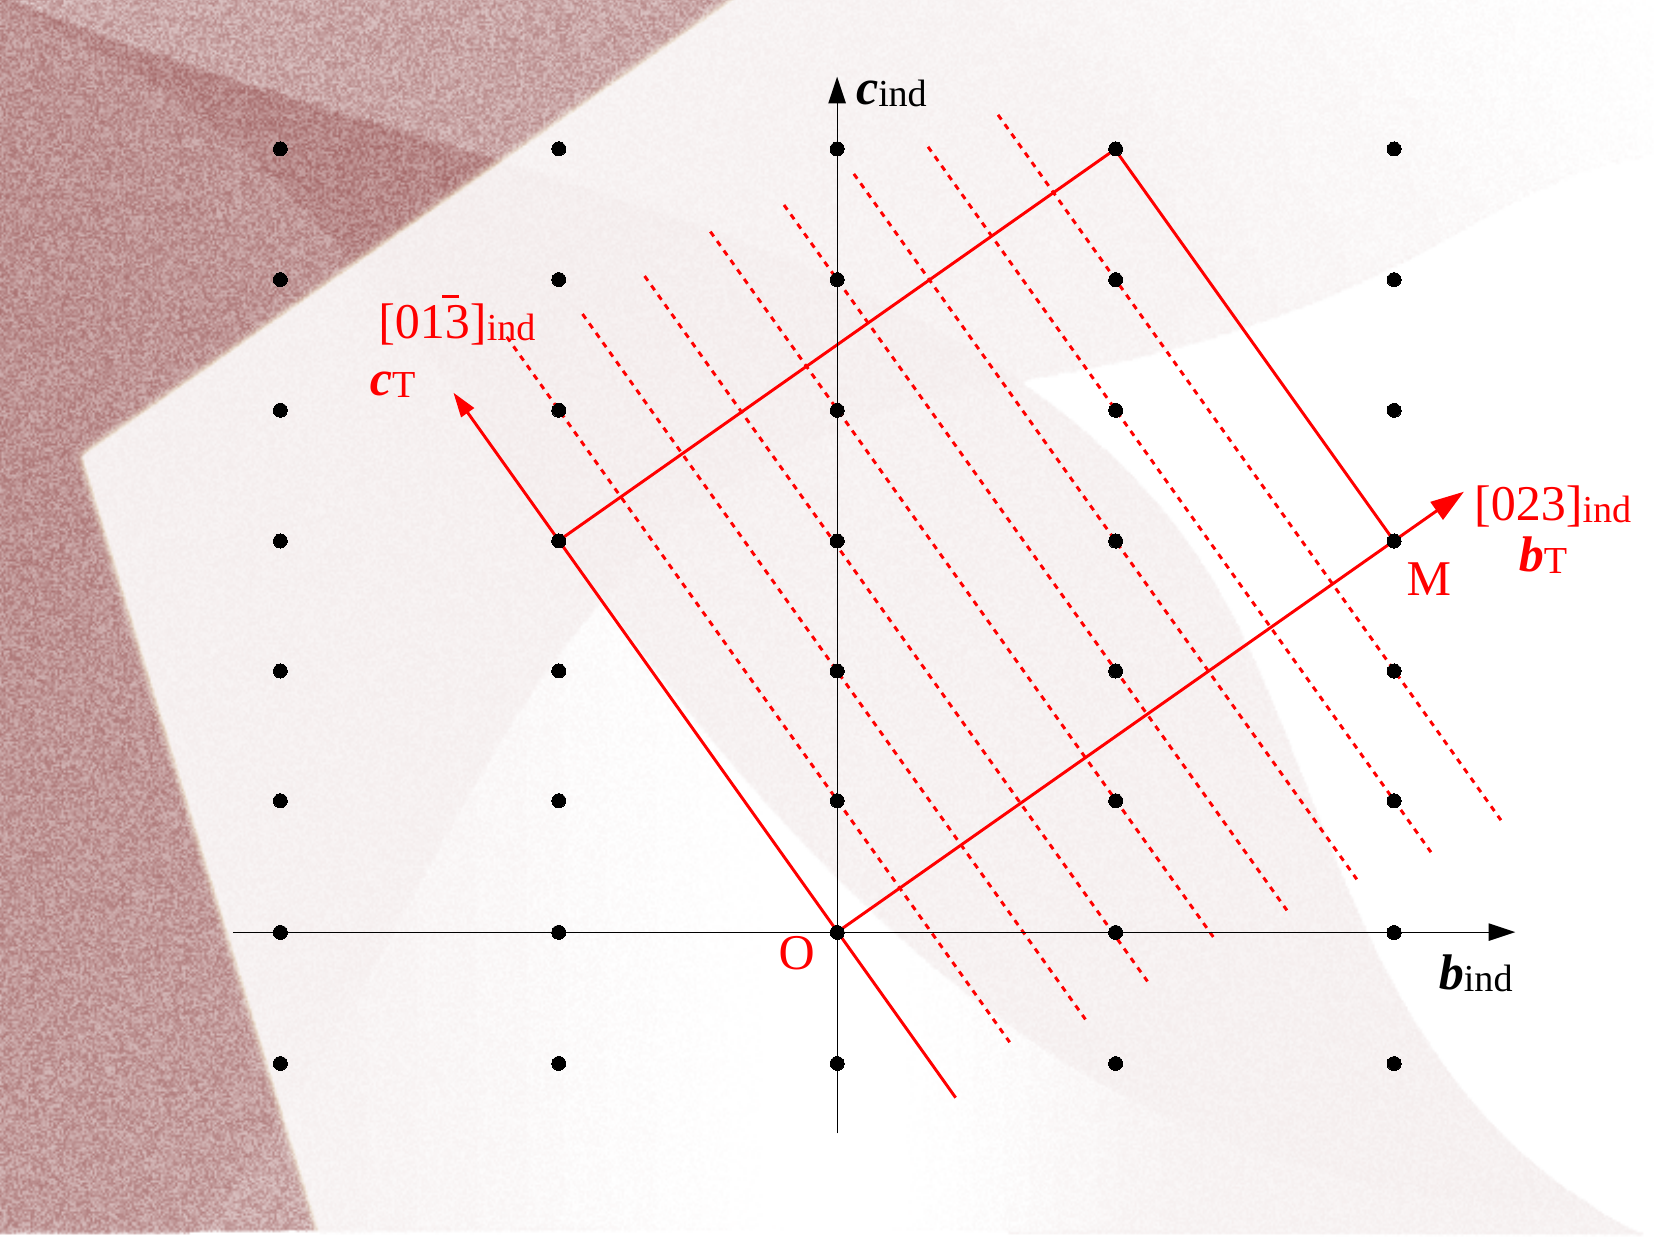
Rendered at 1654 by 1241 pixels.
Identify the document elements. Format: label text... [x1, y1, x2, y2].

text_box [830, 925, 845, 940]
text_box [273, 793, 288, 808]
text_box [1387, 1056, 1402, 1071]
text_box [1387, 793, 1402, 808]
text_box cind [856, 59, 927, 126]
text_box [273, 1056, 288, 1071]
text_box [551, 1056, 566, 1071]
text_box [1387, 141, 1402, 156]
text_box [1387, 272, 1402, 287]
text_box [273, 403, 288, 418]
text_box [1387, 925, 1402, 940]
text_box [1387, 663, 1402, 679]
picture [0, 0, 1654, 1241]
text_box [551, 272, 566, 287]
text_box [830, 533, 845, 549]
text_box [1108, 272, 1123, 287]
text_box [1108, 793, 1123, 808]
text_box O [778, 924, 815, 982]
text_box [830, 272, 845, 287]
text_box [1108, 141, 1123, 156]
text_box [273, 663, 288, 679]
text_box [1387, 533, 1402, 549]
text_box [551, 403, 566, 418]
text_box [551, 141, 566, 156]
text_box [830, 663, 845, 679]
text_box [551, 793, 566, 808]
text_box cT [369, 350, 416, 417]
text_box [551, 533, 566, 548]
text_box [1108, 1056, 1123, 1071]
text_box [830, 141, 845, 156]
text_box [013]ind [378, 294, 535, 360]
text_box [273, 533, 288, 549]
text_box [830, 793, 845, 808]
text_box bT [1518, 526, 1568, 593]
text_box [273, 141, 288, 156]
text_box [551, 925, 566, 940]
text_box bind [1438, 945, 1513, 1012]
text_box [1108, 925, 1123, 940]
text_box [1387, 403, 1402, 418]
text_box [551, 663, 566, 678]
text_box M [1406, 550, 1452, 608]
text_box [273, 272, 288, 287]
text_box [1108, 663, 1123, 679]
text_box [273, 925, 288, 940]
text_box [830, 403, 845, 418]
text_box [1108, 533, 1123, 549]
text_box [1108, 403, 1123, 418]
text_box [830, 1056, 845, 1071]
text_box [023]ind [1474, 475, 1631, 542]
